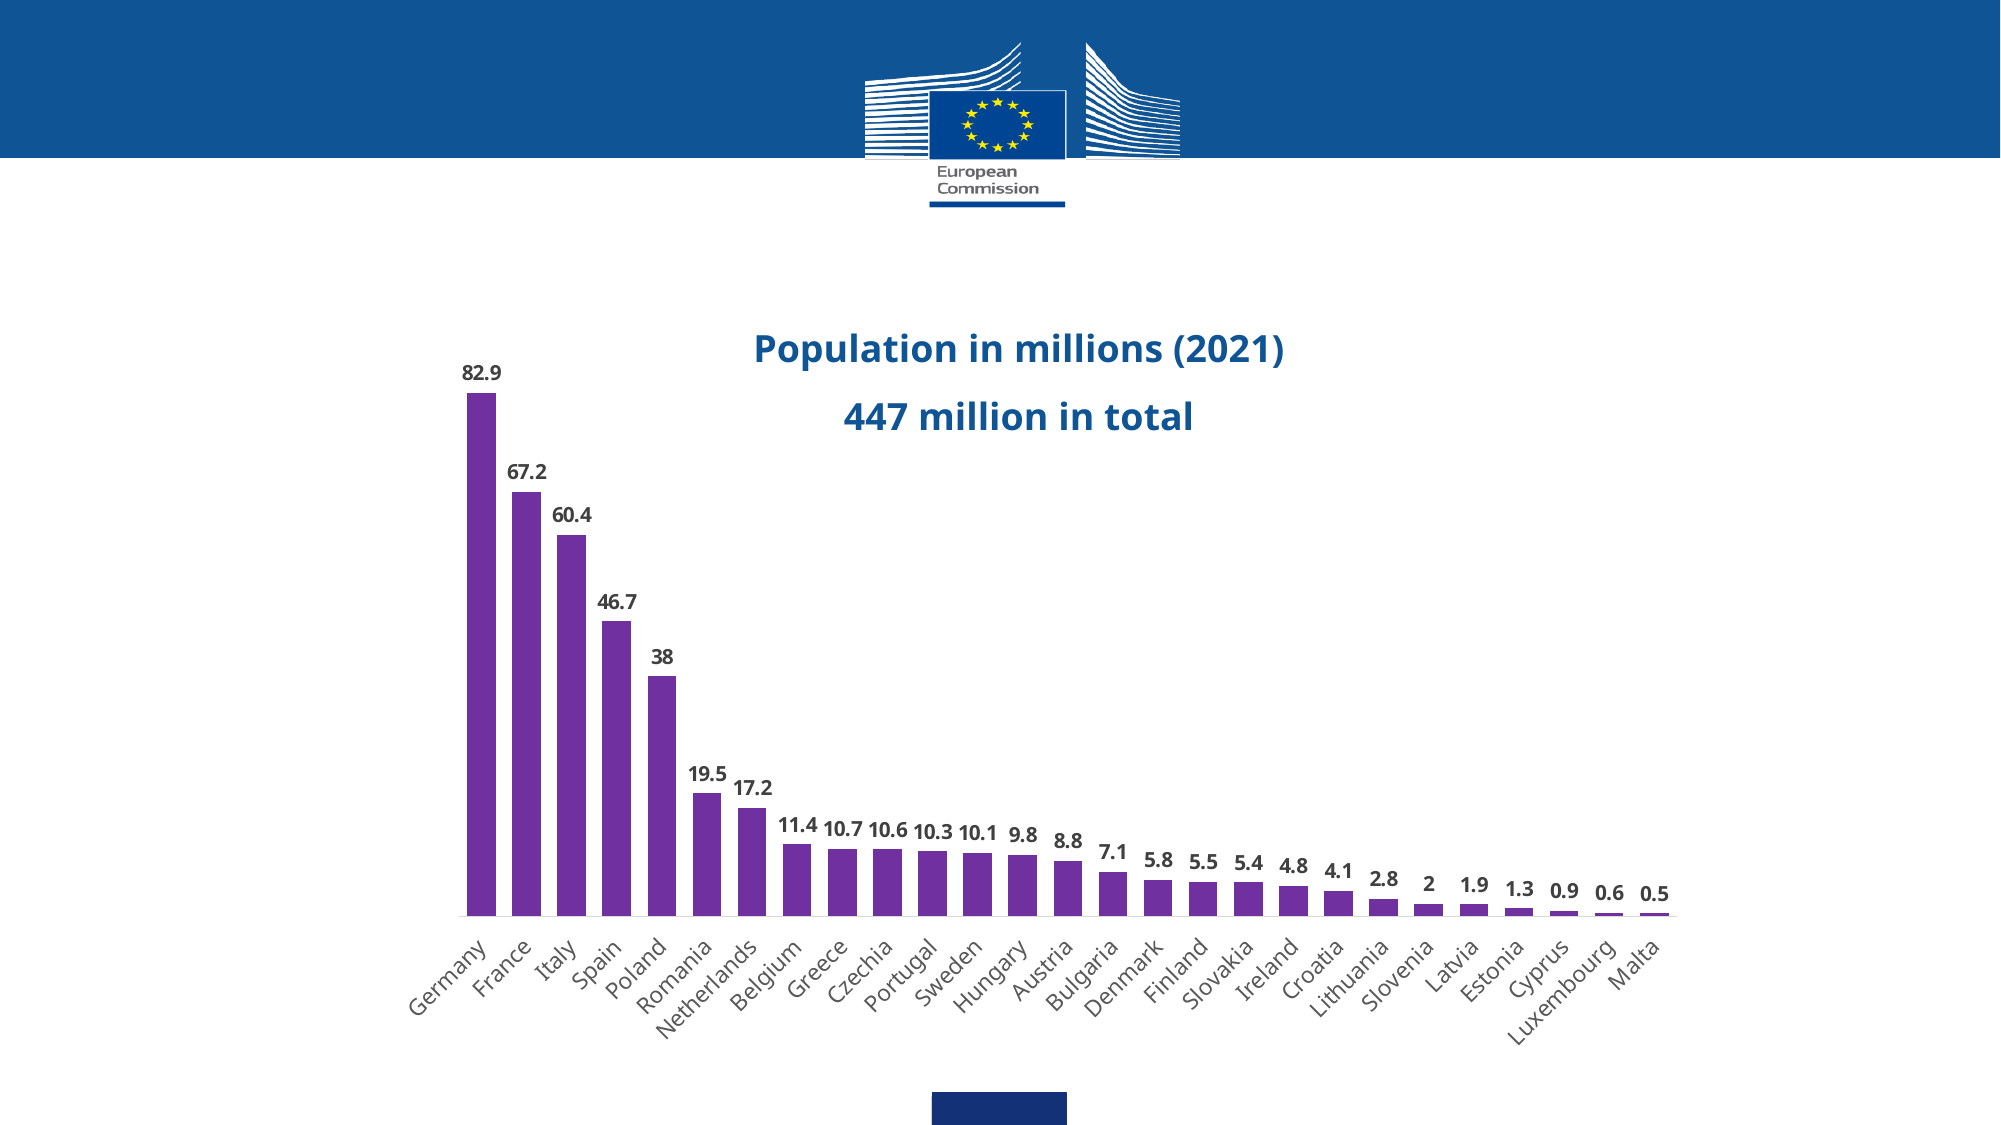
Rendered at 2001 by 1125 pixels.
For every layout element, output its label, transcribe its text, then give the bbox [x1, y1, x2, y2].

title Population in millions (2021) 447 million in total [314, 295, 1665, 372]
chart [372, 333, 1704, 1067]
